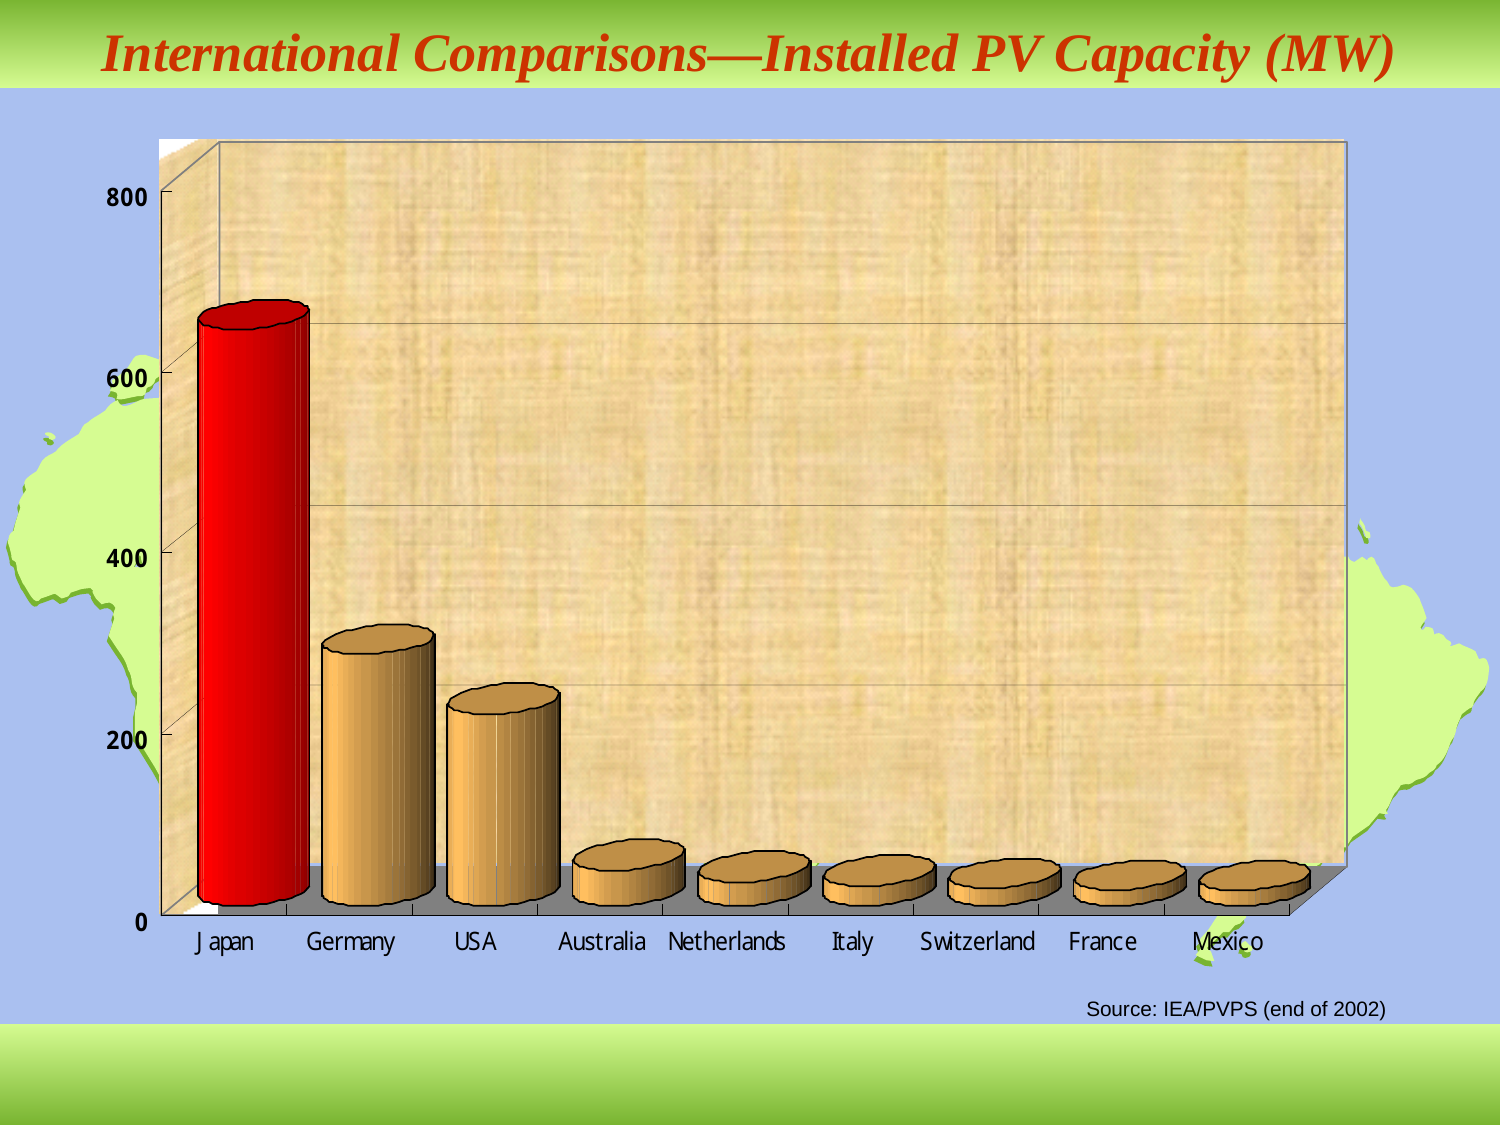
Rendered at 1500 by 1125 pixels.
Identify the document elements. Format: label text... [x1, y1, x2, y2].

text_box International Comparisons—Installed PV Capacity (MW) [0, 24, 1500, 75]
text_box Source: IEA/PVPS (end of 2002) [1062, 987, 1411, 1028]
picture [50, 112, 1401, 1000]
